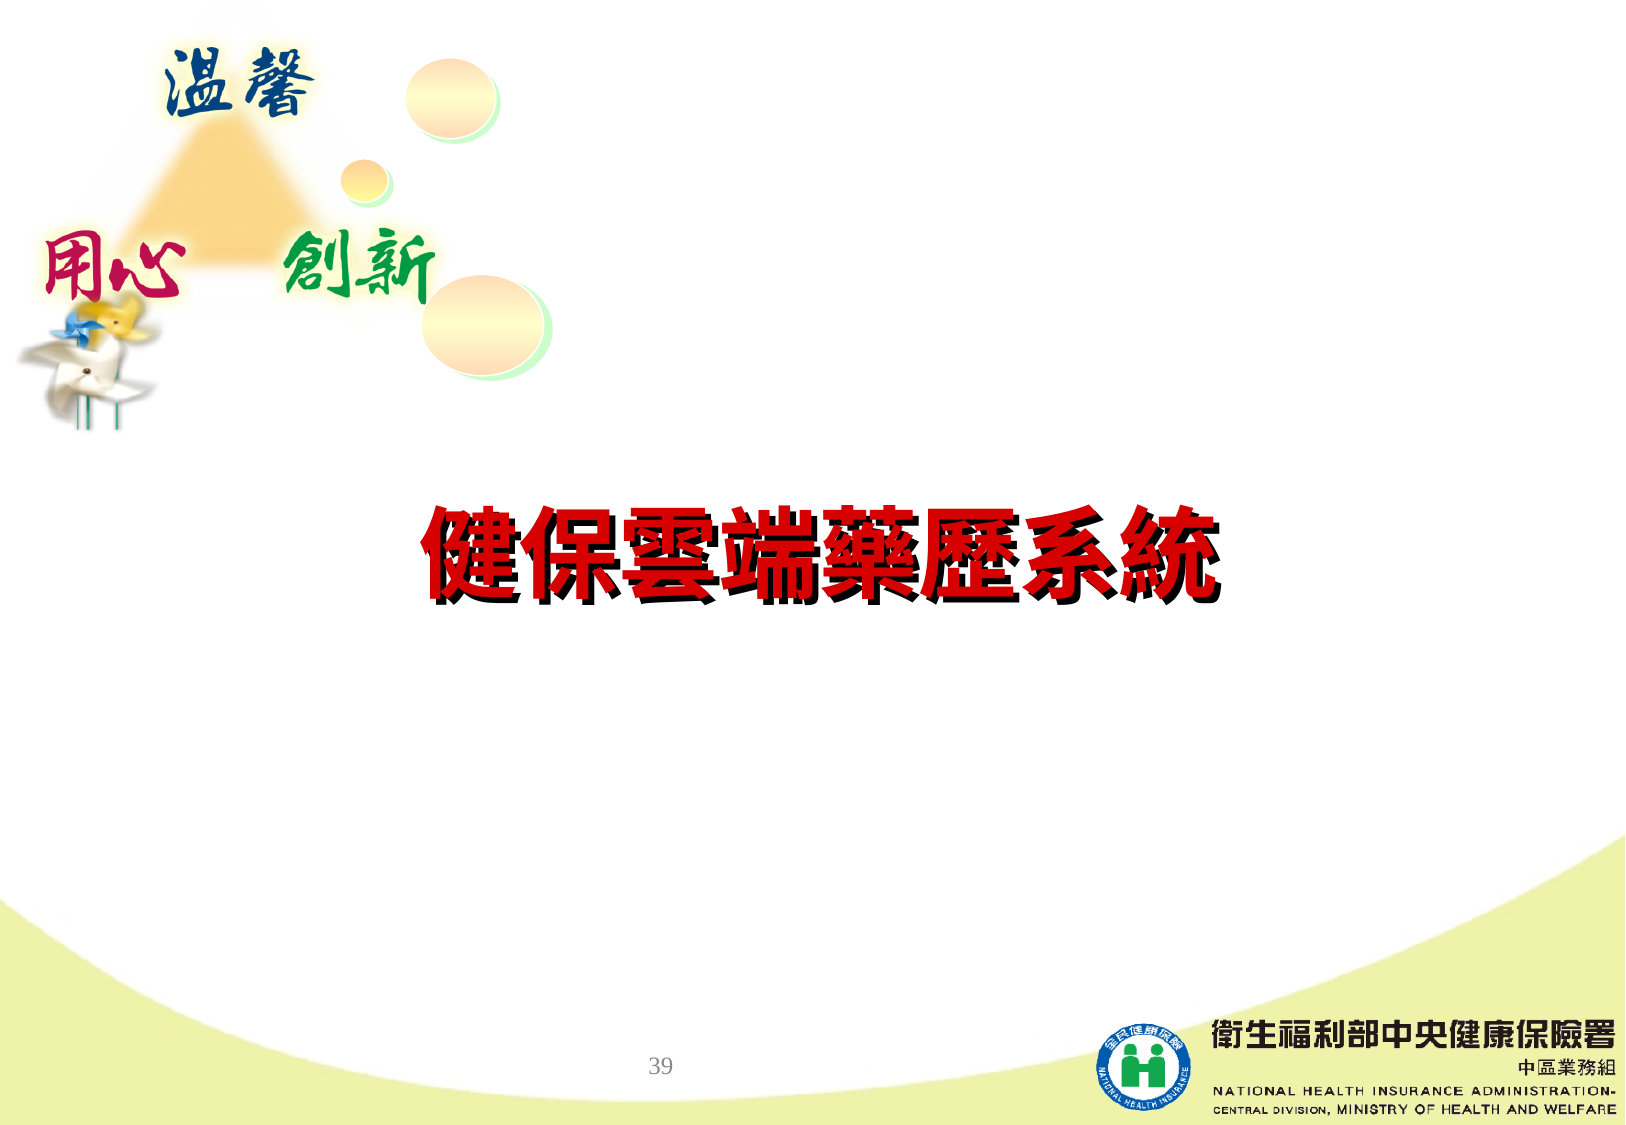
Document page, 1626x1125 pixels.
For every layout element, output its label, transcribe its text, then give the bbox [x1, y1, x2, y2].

text_box [633, 1034, 1013, 1095]
title 健保雲端藥歷系統 [76, 408, 1562, 693]
